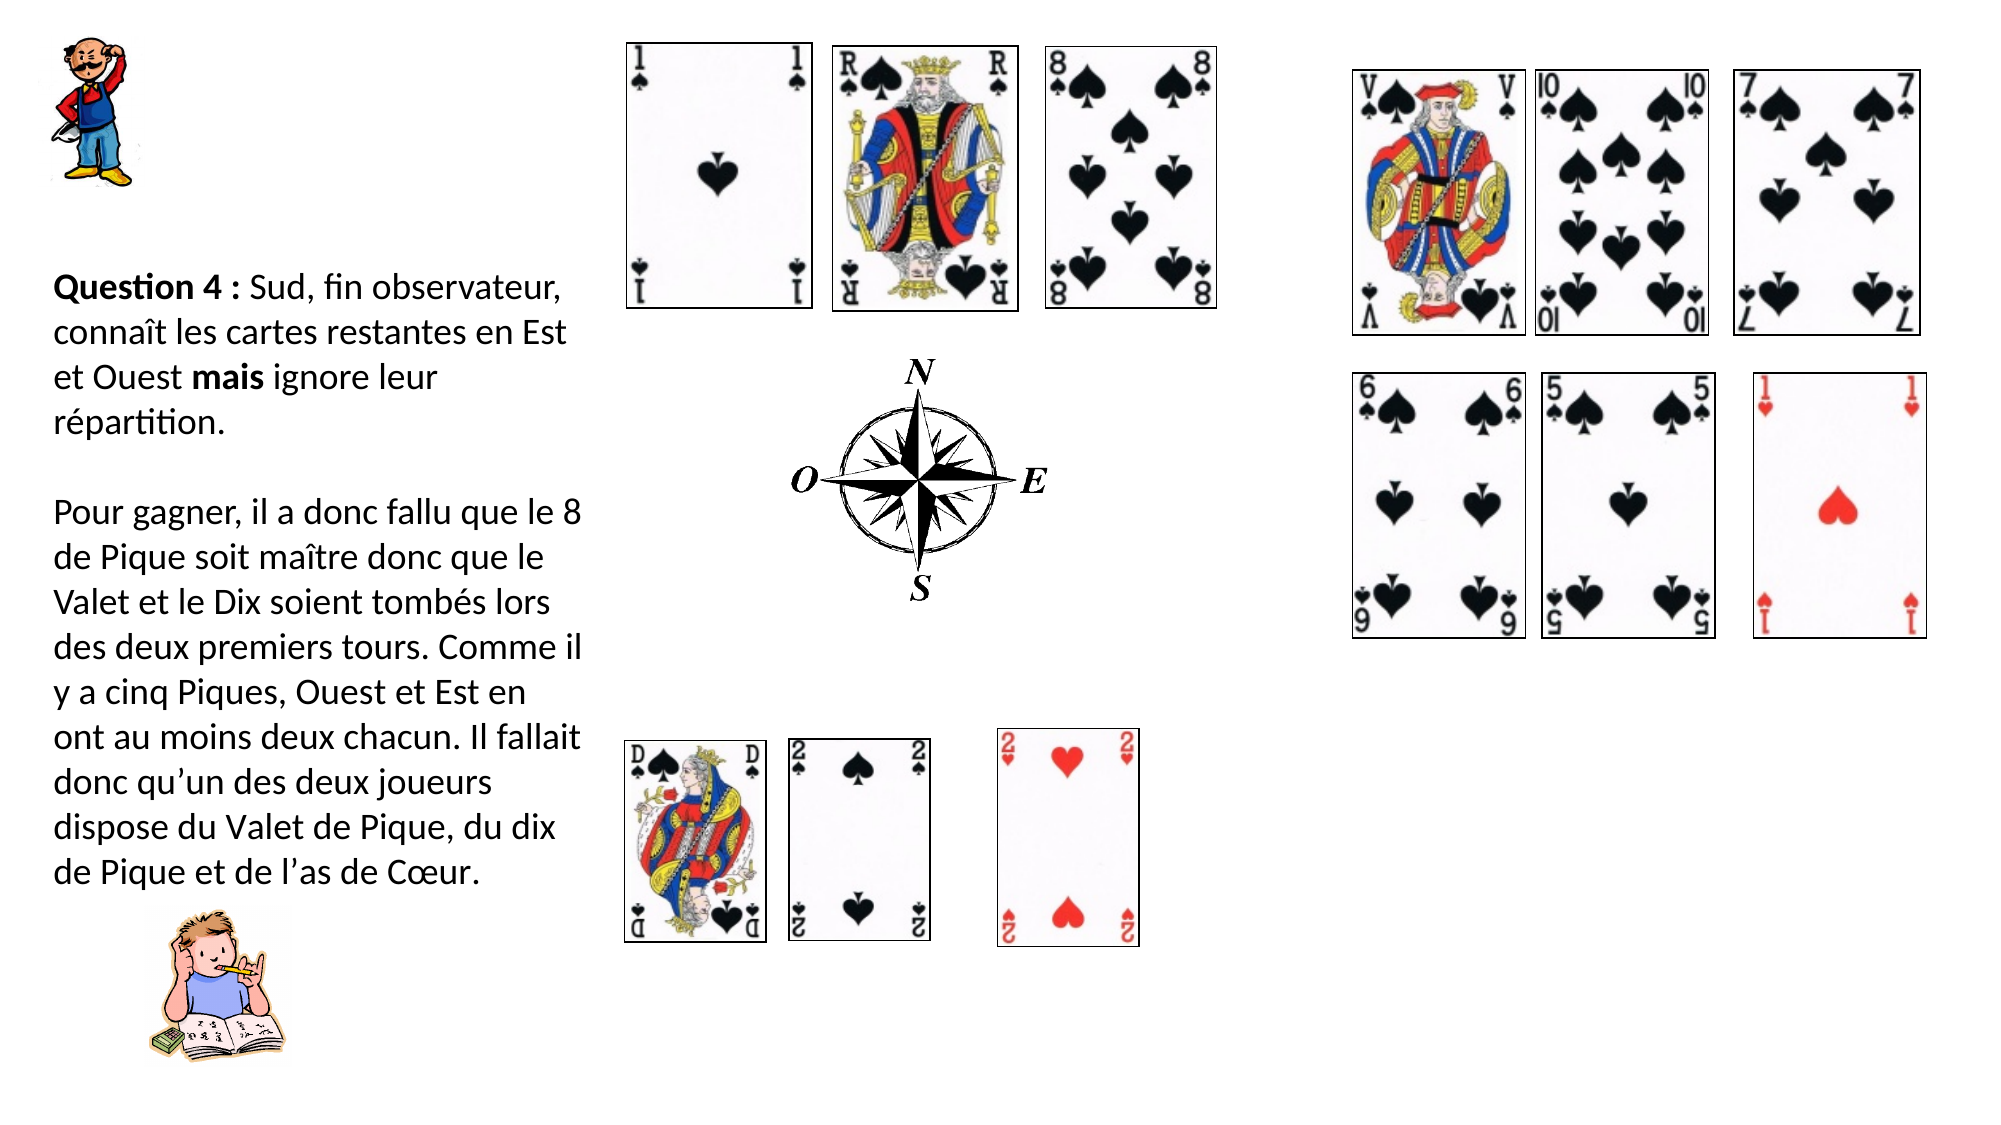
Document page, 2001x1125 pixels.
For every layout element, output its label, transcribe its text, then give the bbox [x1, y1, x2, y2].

text_box Question 4 : Sud, fin observateur, connaît les cartes restantes en Est et Ouest mais ignore leur répartition. Pour gagner, il a donc fallu que le 8 de Pique soit maître donc que le Valet et le Dix soient tombés lors des deux premiers tours. Comme il y a cinq Piques, Ouest et Est en ont au moins deux chacun. Il fallait donc qu’un des deux joueurs dispose du Valet de Pique, du dix de Pique et de l’as de Cœur. [38, 254, 599, 907]
picture [144, 905, 292, 1067]
picture [627, 43, 812, 308]
picture [625, 741, 766, 942]
picture [1046, 47, 1216, 308]
picture [1542, 373, 1715, 638]
picture [1536, 70, 1708, 335]
picture [789, 739, 930, 940]
picture [1734, 70, 1919, 335]
picture [1353, 373, 1525, 638]
picture [1353, 70, 1525, 335]
picture [998, 729, 1138, 946]
picture [833, 46, 1018, 311]
picture [1754, 373, 1926, 638]
picture [38, 36, 145, 188]
picture [790, 349, 1048, 608]
